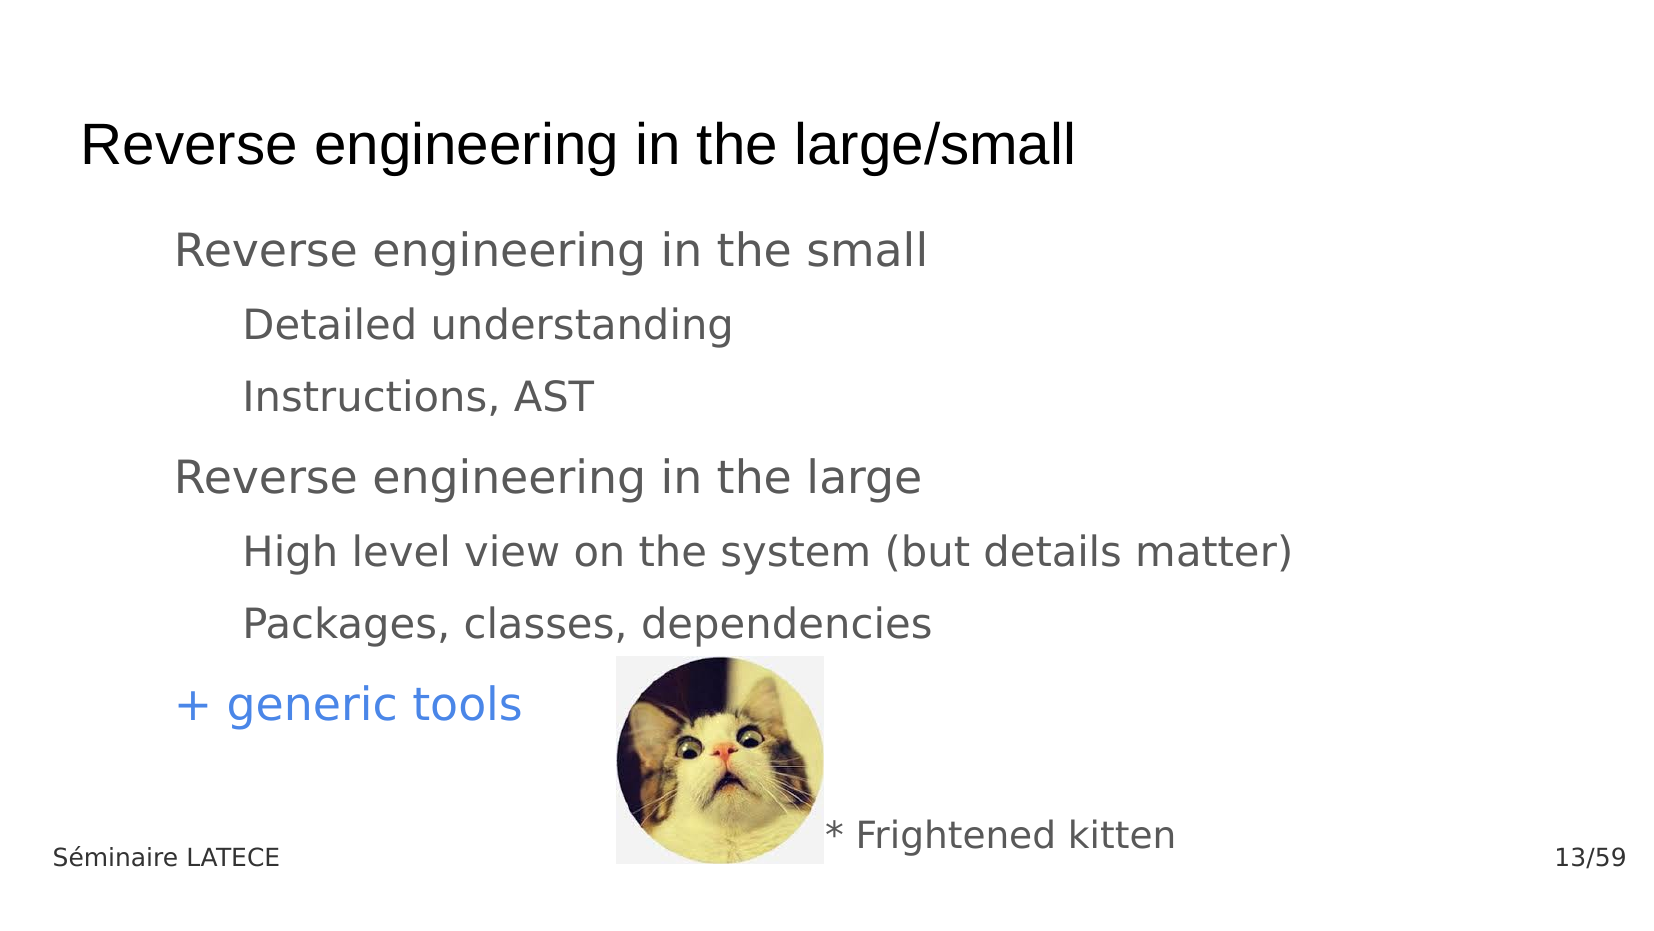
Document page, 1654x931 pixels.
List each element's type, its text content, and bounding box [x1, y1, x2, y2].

text_box * Frightened kitten [810, 806, 1253, 865]
picture [616, 656, 824, 865]
list Reverse engineering in the small Detailed understanding Instructions, AST Reverse engineering in the large High level view on the system (but details matter) Packages, classes, dependencies + generic tools [157, 223, 1578, 797]
title Reverse engineering in the large/small [80, 97, 1479, 192]
